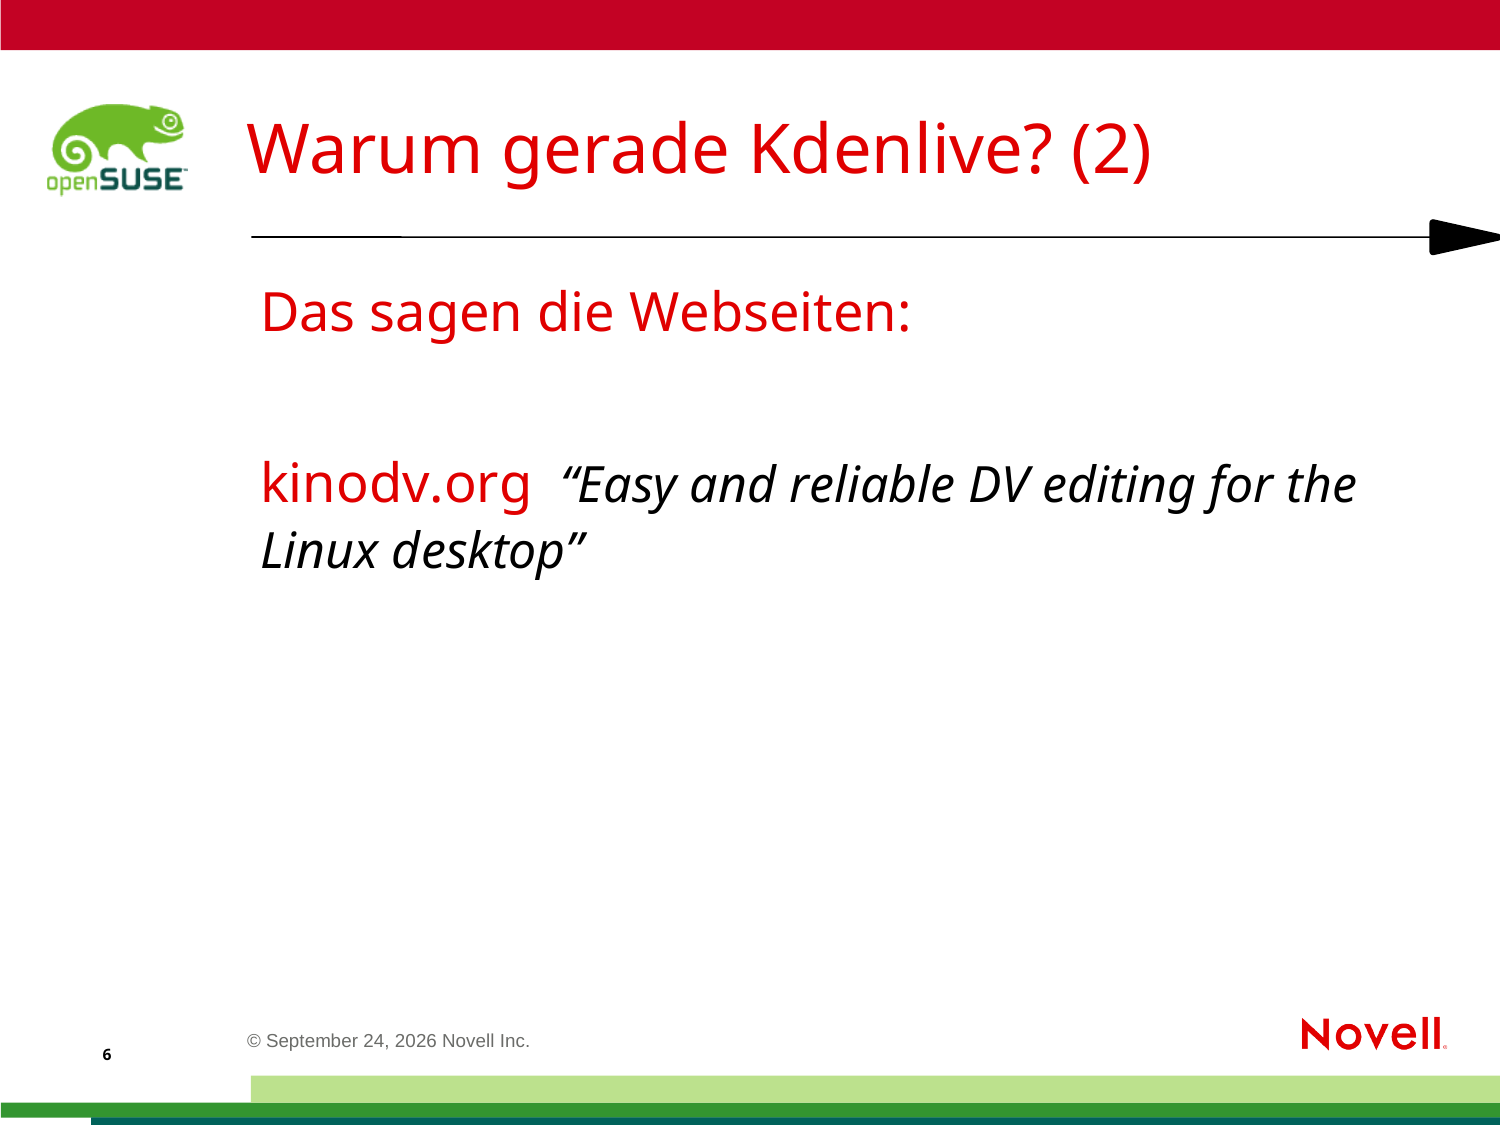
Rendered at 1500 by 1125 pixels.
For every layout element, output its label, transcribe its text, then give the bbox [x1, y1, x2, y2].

picture [1295, 1026, 1453, 1056]
picture [47, 104, 188, 197]
title Warum gerade Kdenlive? (2) [246, 60, 1409, 239]
list Das sagen die Webseiten: kinodv.org “Easy and reliable DV editing for the Linux desktop” [245, 267, 1458, 1026]
